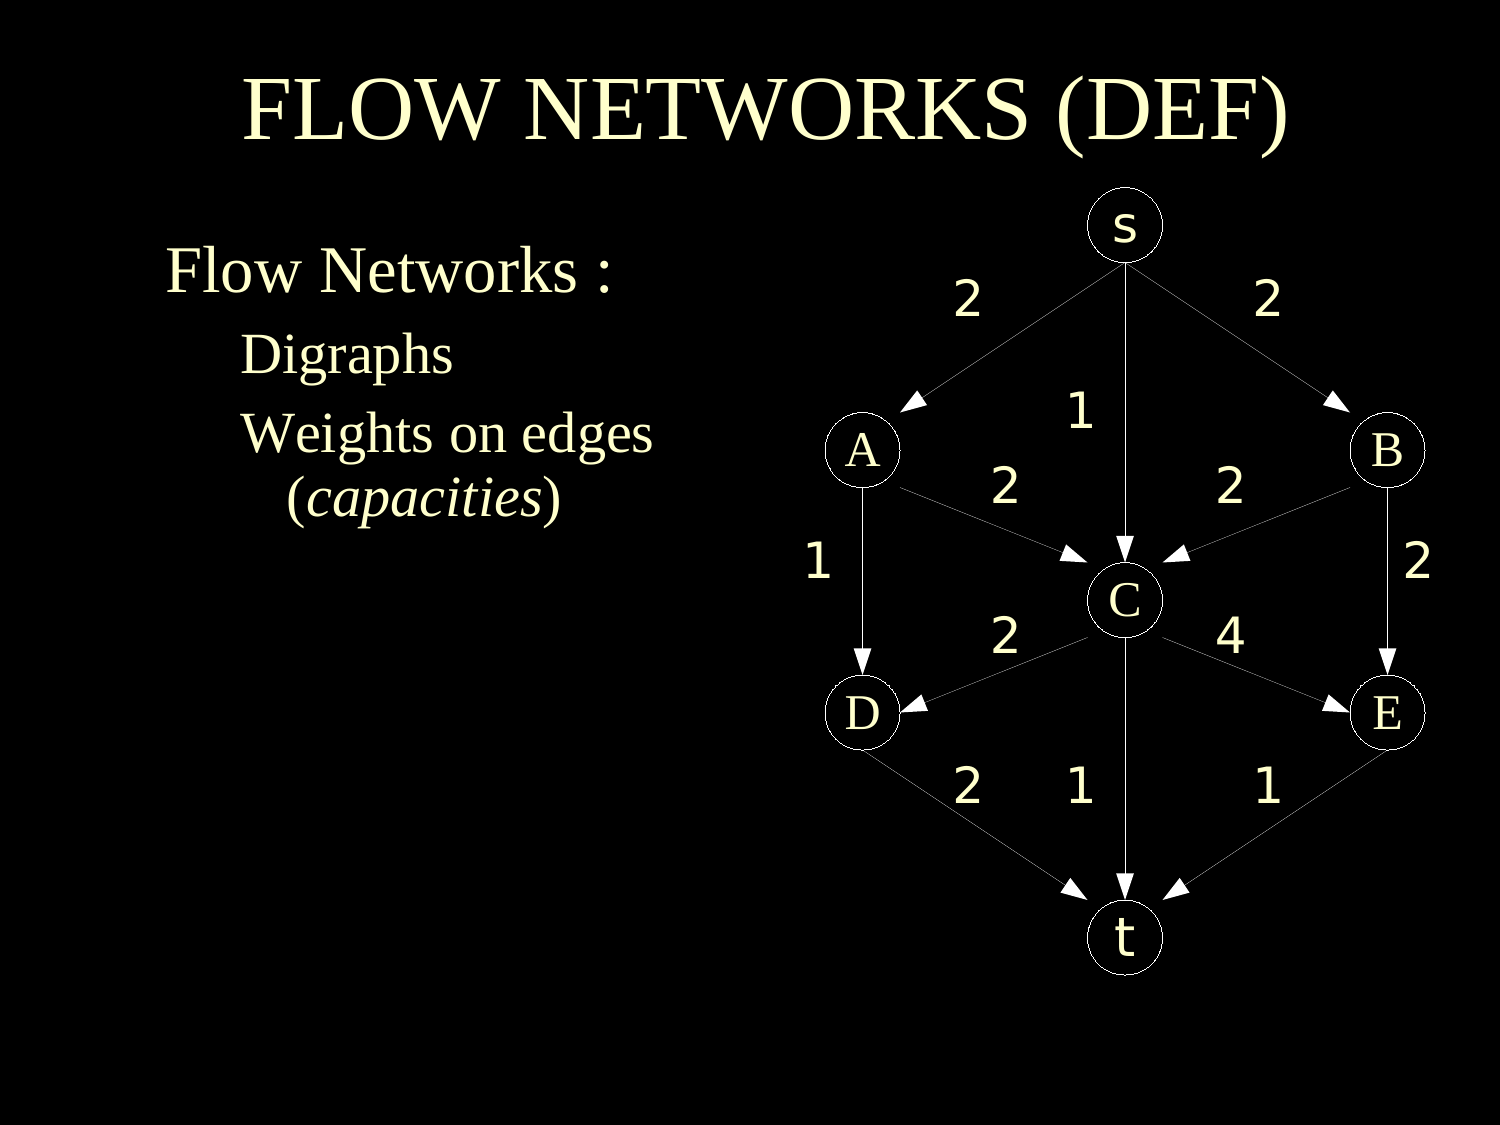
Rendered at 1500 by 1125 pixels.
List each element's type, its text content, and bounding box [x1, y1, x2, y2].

text_box B [1350, 412, 1426, 488]
text_box A [825, 412, 901, 488]
text_box 2 [975, 600, 1051, 676]
text_box E [1350, 675, 1426, 751]
text_box 2 [1237, 262, 1313, 338]
text_box 2 [1387, 525, 1463, 601]
list Flow Networks : Digraphs Weights on edges (capacities) [150, 224, 788, 1083]
text_box 2 [975, 450, 1051, 526]
text_box t [1087, 900, 1163, 976]
text_box 1 [787, 525, 863, 601]
text_box 1 [1237, 750, 1313, 826]
text_box 1 [1050, 375, 1126, 451]
title FLOW NETWORKS (DEF) [37, 50, 1496, 167]
text_box D [825, 675, 901, 751]
text_box 2 [937, 750, 1013, 826]
text_box 4 [1200, 600, 1276, 676]
text_box 2 [937, 262, 1013, 338]
text_box s [1087, 187, 1163, 263]
text_box 1 [1050, 750, 1126, 826]
text_box 2 [1200, 450, 1276, 526]
text_box C [1087, 562, 1163, 638]
